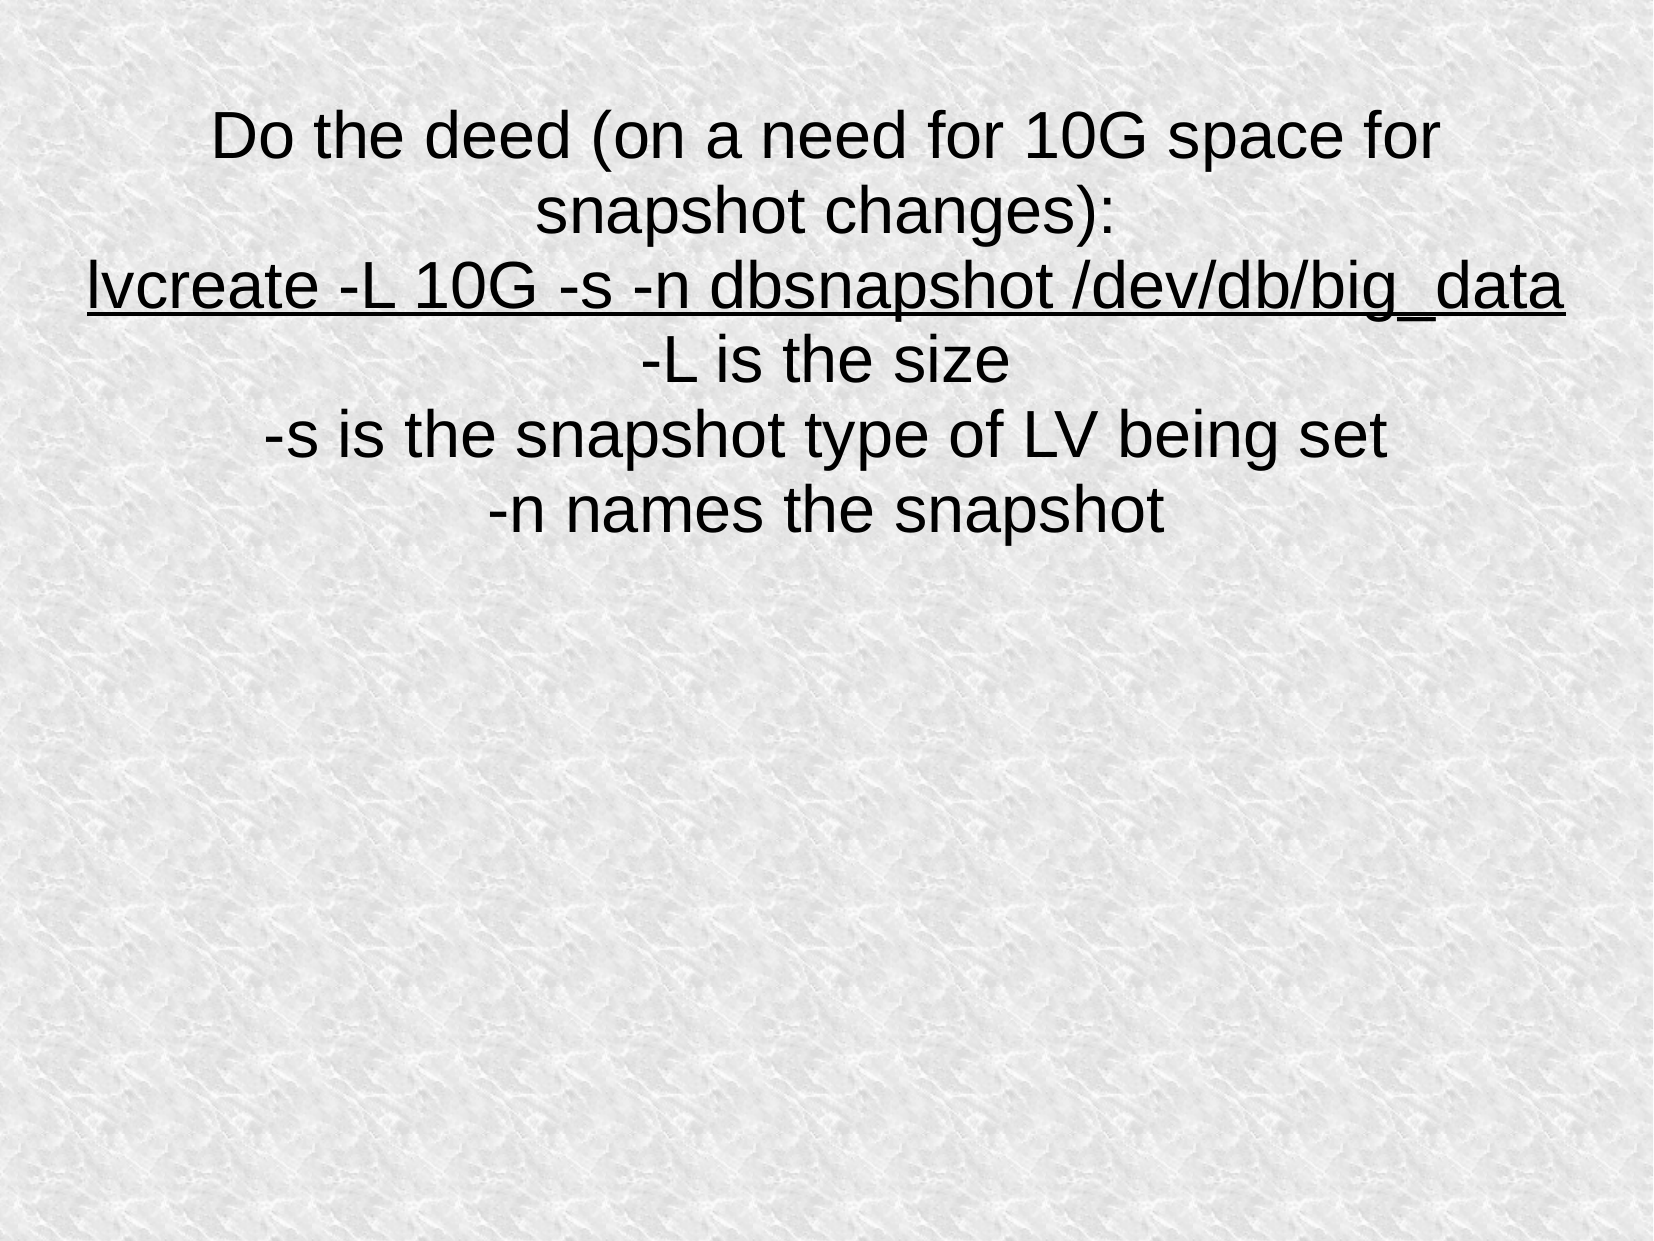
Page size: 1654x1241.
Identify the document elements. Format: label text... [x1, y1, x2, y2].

picture [0, 0, 1654, 1241]
subtitle Do the deed (on a need for 10G space for snapshot changes): lvcreate -L 10G -s -n dbsnapshot /dev/db/big_data -L is the size -s is the snapshot type of LV being set -n names the snapshot [82, 37, 1571, 758]
